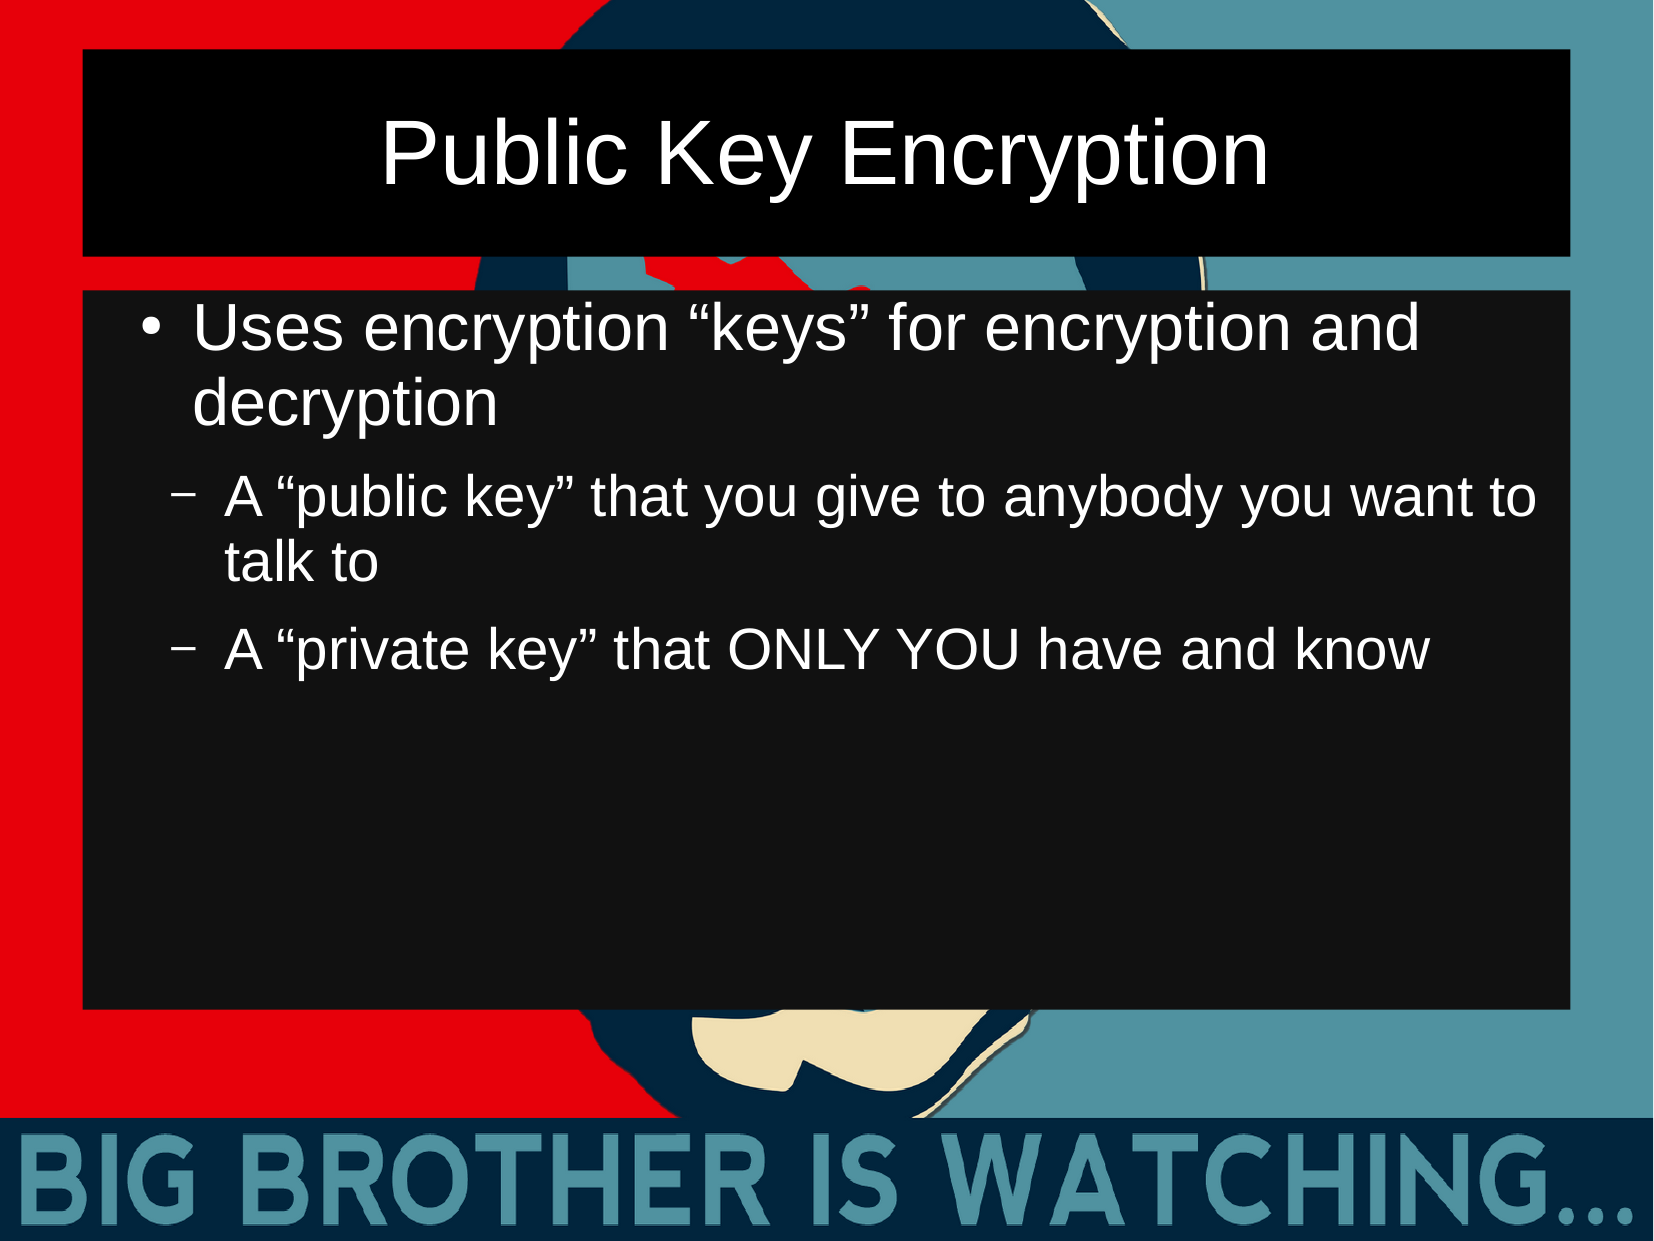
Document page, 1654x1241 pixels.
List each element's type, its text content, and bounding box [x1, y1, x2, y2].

title Public Key Encryption [82, 49, 1571, 257]
picture [0, 0, 1654, 1241]
list Uses encryption “keys” for encryption and decryption A “public key” that you give to anybody you want to talk to A “private key” that ONLY YOU have and know [82, 290, 1571, 1010]
